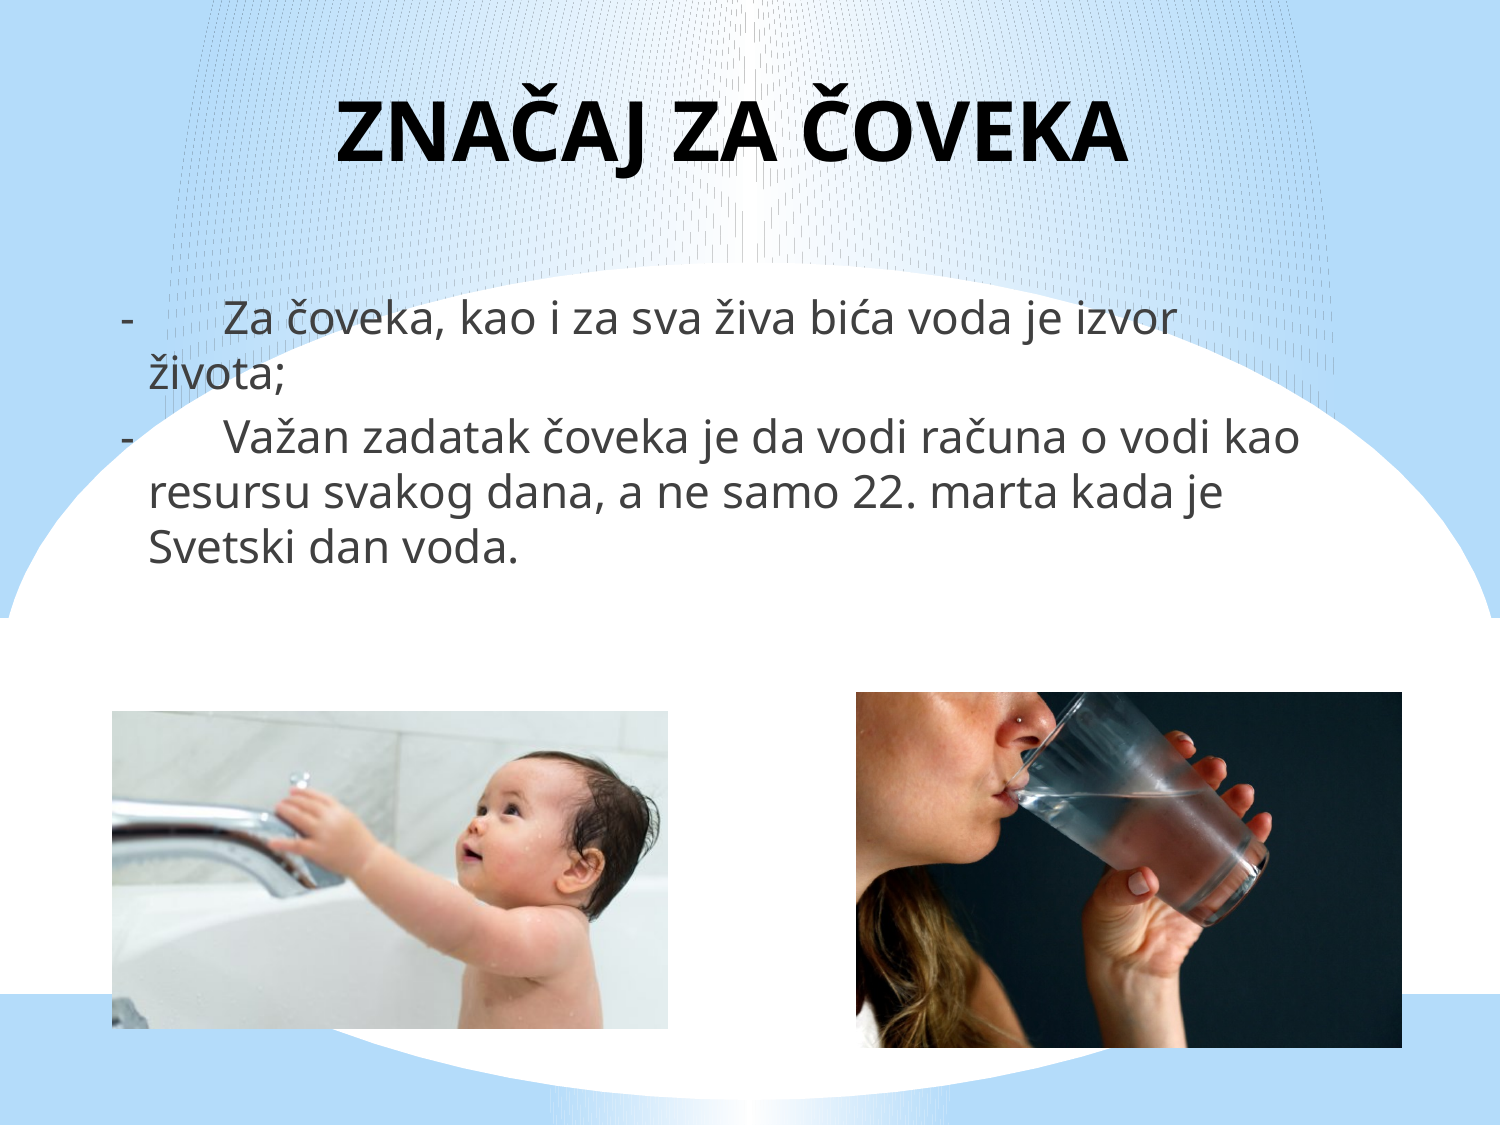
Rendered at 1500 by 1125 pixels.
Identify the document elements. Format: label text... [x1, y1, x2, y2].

picture [856, 692, 1402, 1048]
picture [112, 711, 668, 1029]
list - Za čoveka, kao i za sva živa bića voda je izvor života; - Važan zadatak čoveka je da vodi računa o vodi kao resursu svakog dana, a ne samo 22. marta kada je Svetski dan voda. [105, 281, 1336, 575]
title ZNAČAJ ZA ČOVEKA [199, 70, 1268, 258]
